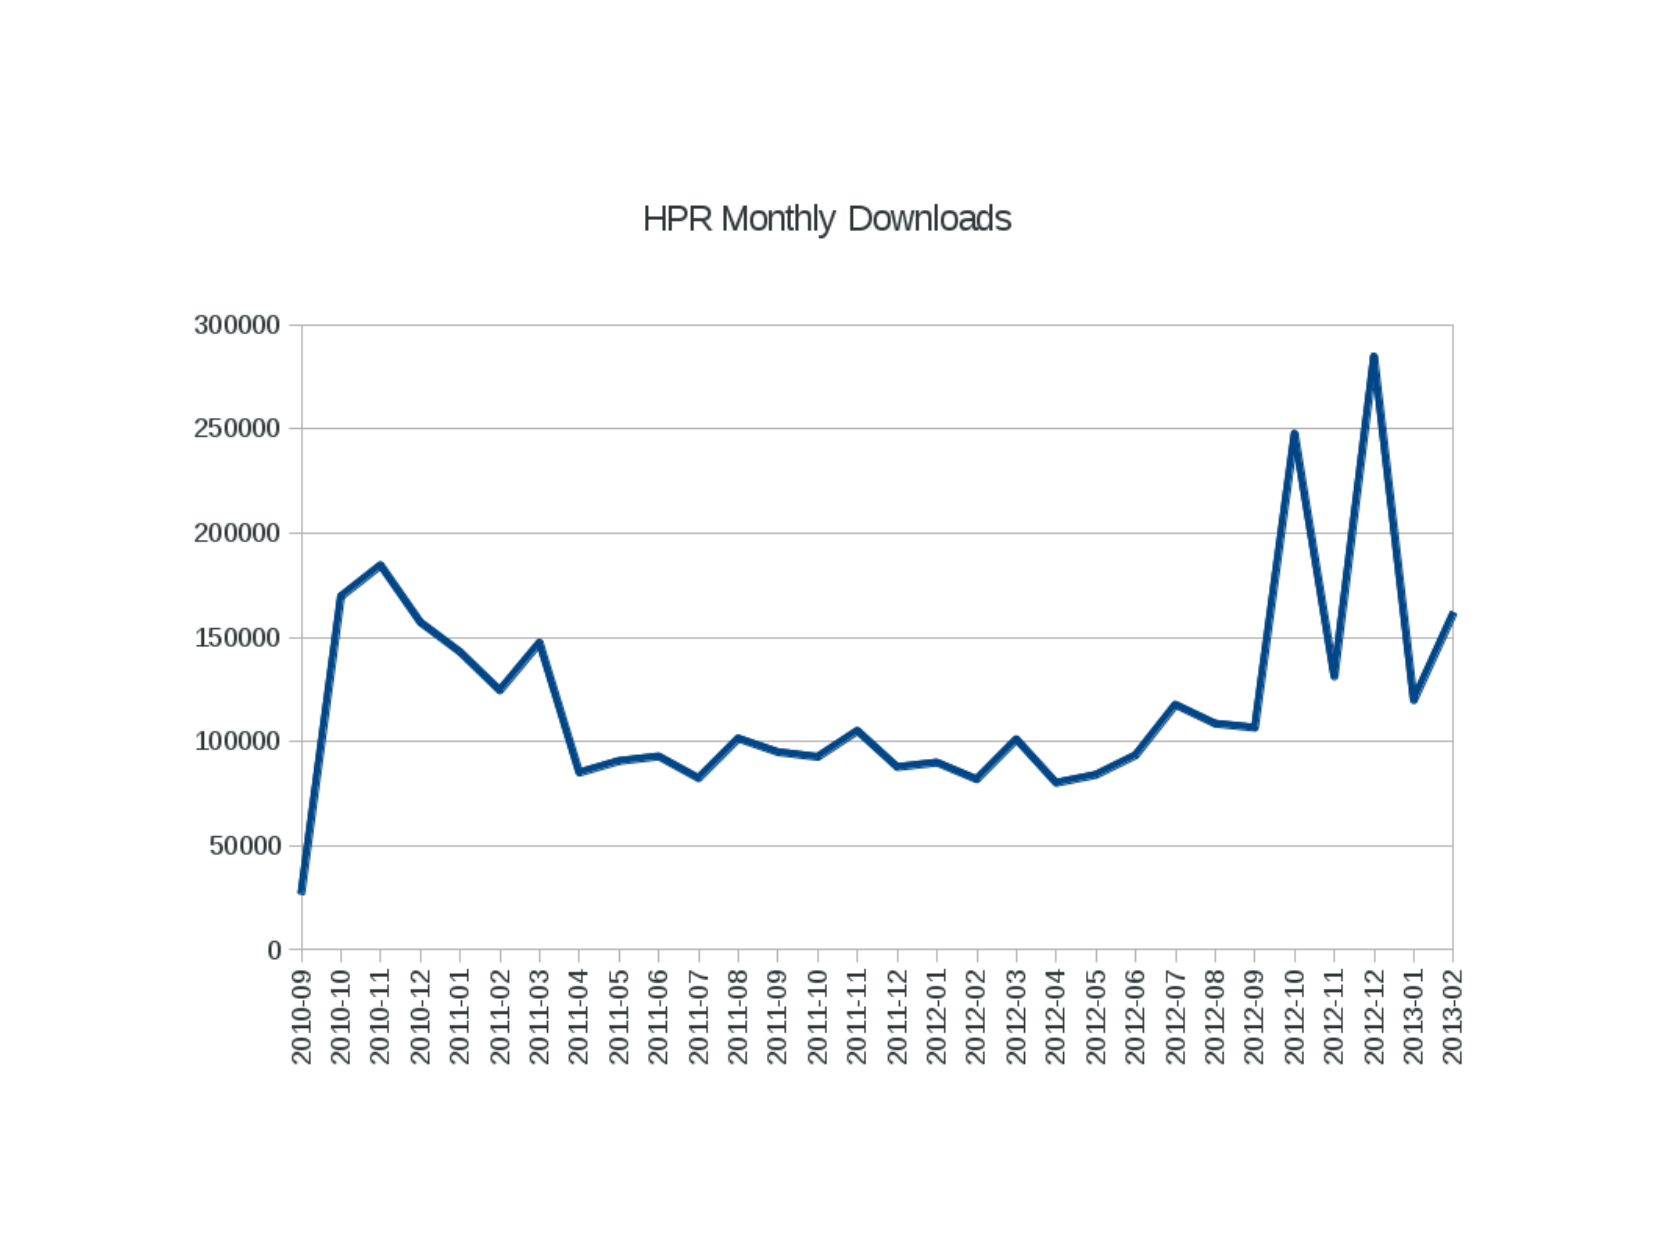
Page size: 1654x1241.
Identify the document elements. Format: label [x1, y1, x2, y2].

picture [142, 173, 1501, 1088]
